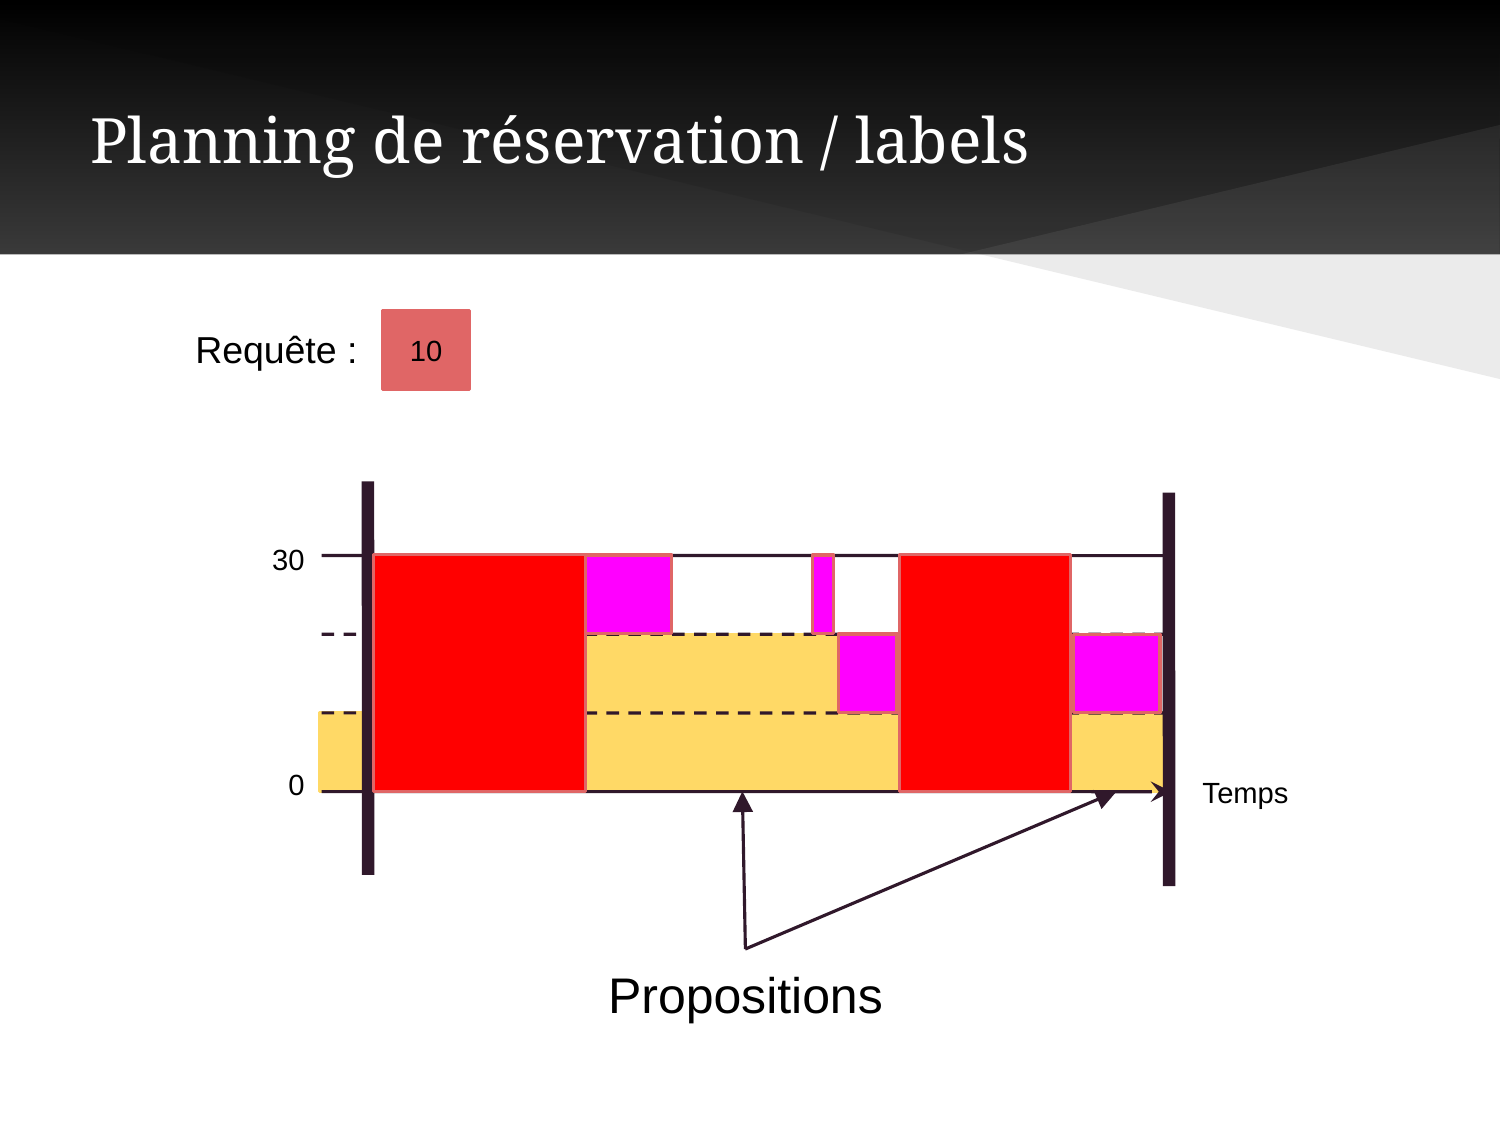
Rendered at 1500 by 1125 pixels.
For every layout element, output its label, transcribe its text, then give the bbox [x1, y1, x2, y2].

title Planning de réservation / labels [75, 45, 1425, 233]
text_box 0 [211, 751, 320, 809]
text_box Propositions [472, 949, 1019, 1028]
text_box Requête : [180, 310, 1005, 398]
text_box [319, 712, 361, 792]
text_box Temps [1187, 759, 1320, 801]
text_box 30 [211, 526, 320, 584]
text_box [373, 554, 1162, 792]
text_box 10 [382, 310, 470, 390]
